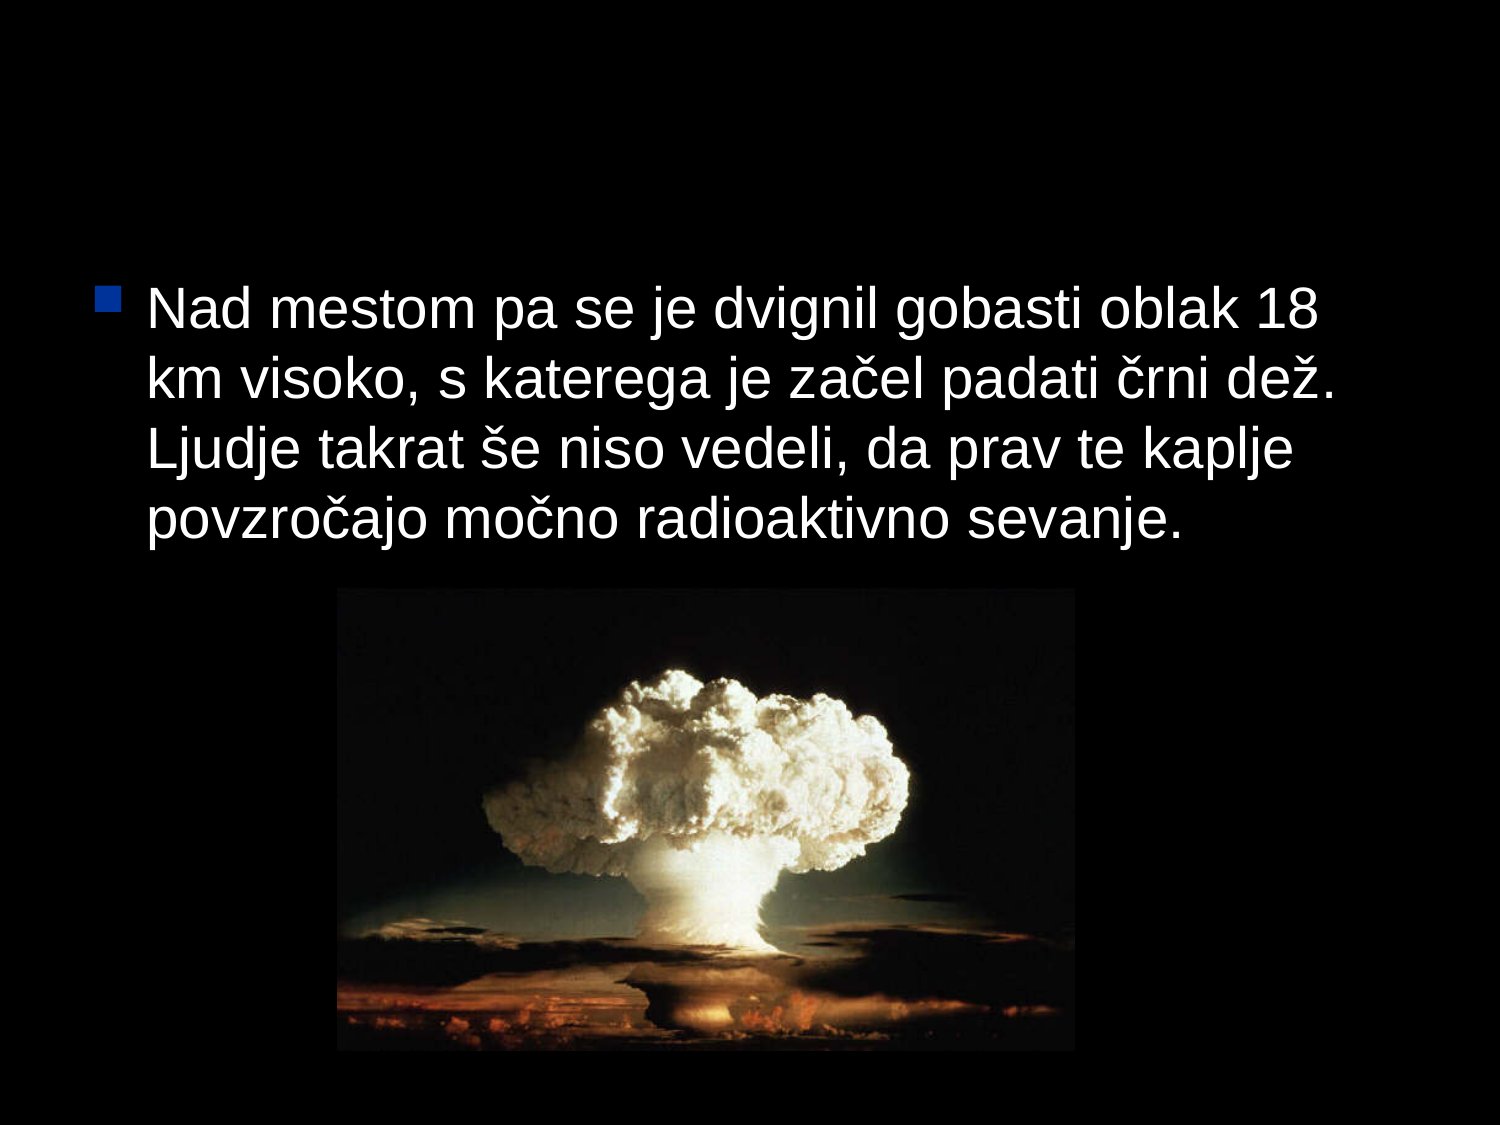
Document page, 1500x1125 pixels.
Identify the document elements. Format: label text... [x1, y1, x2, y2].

list Nad mestom pa se je dvignil gobasti oblak 18 km visoko, s katerega je začel padati črni dež. Ljudje takrat še niso vedeli, da prav te kaplje povzročajo močno radioaktivno sevanje. [75, 262, 1425, 622]
picture [337, 587, 1075, 1051]
